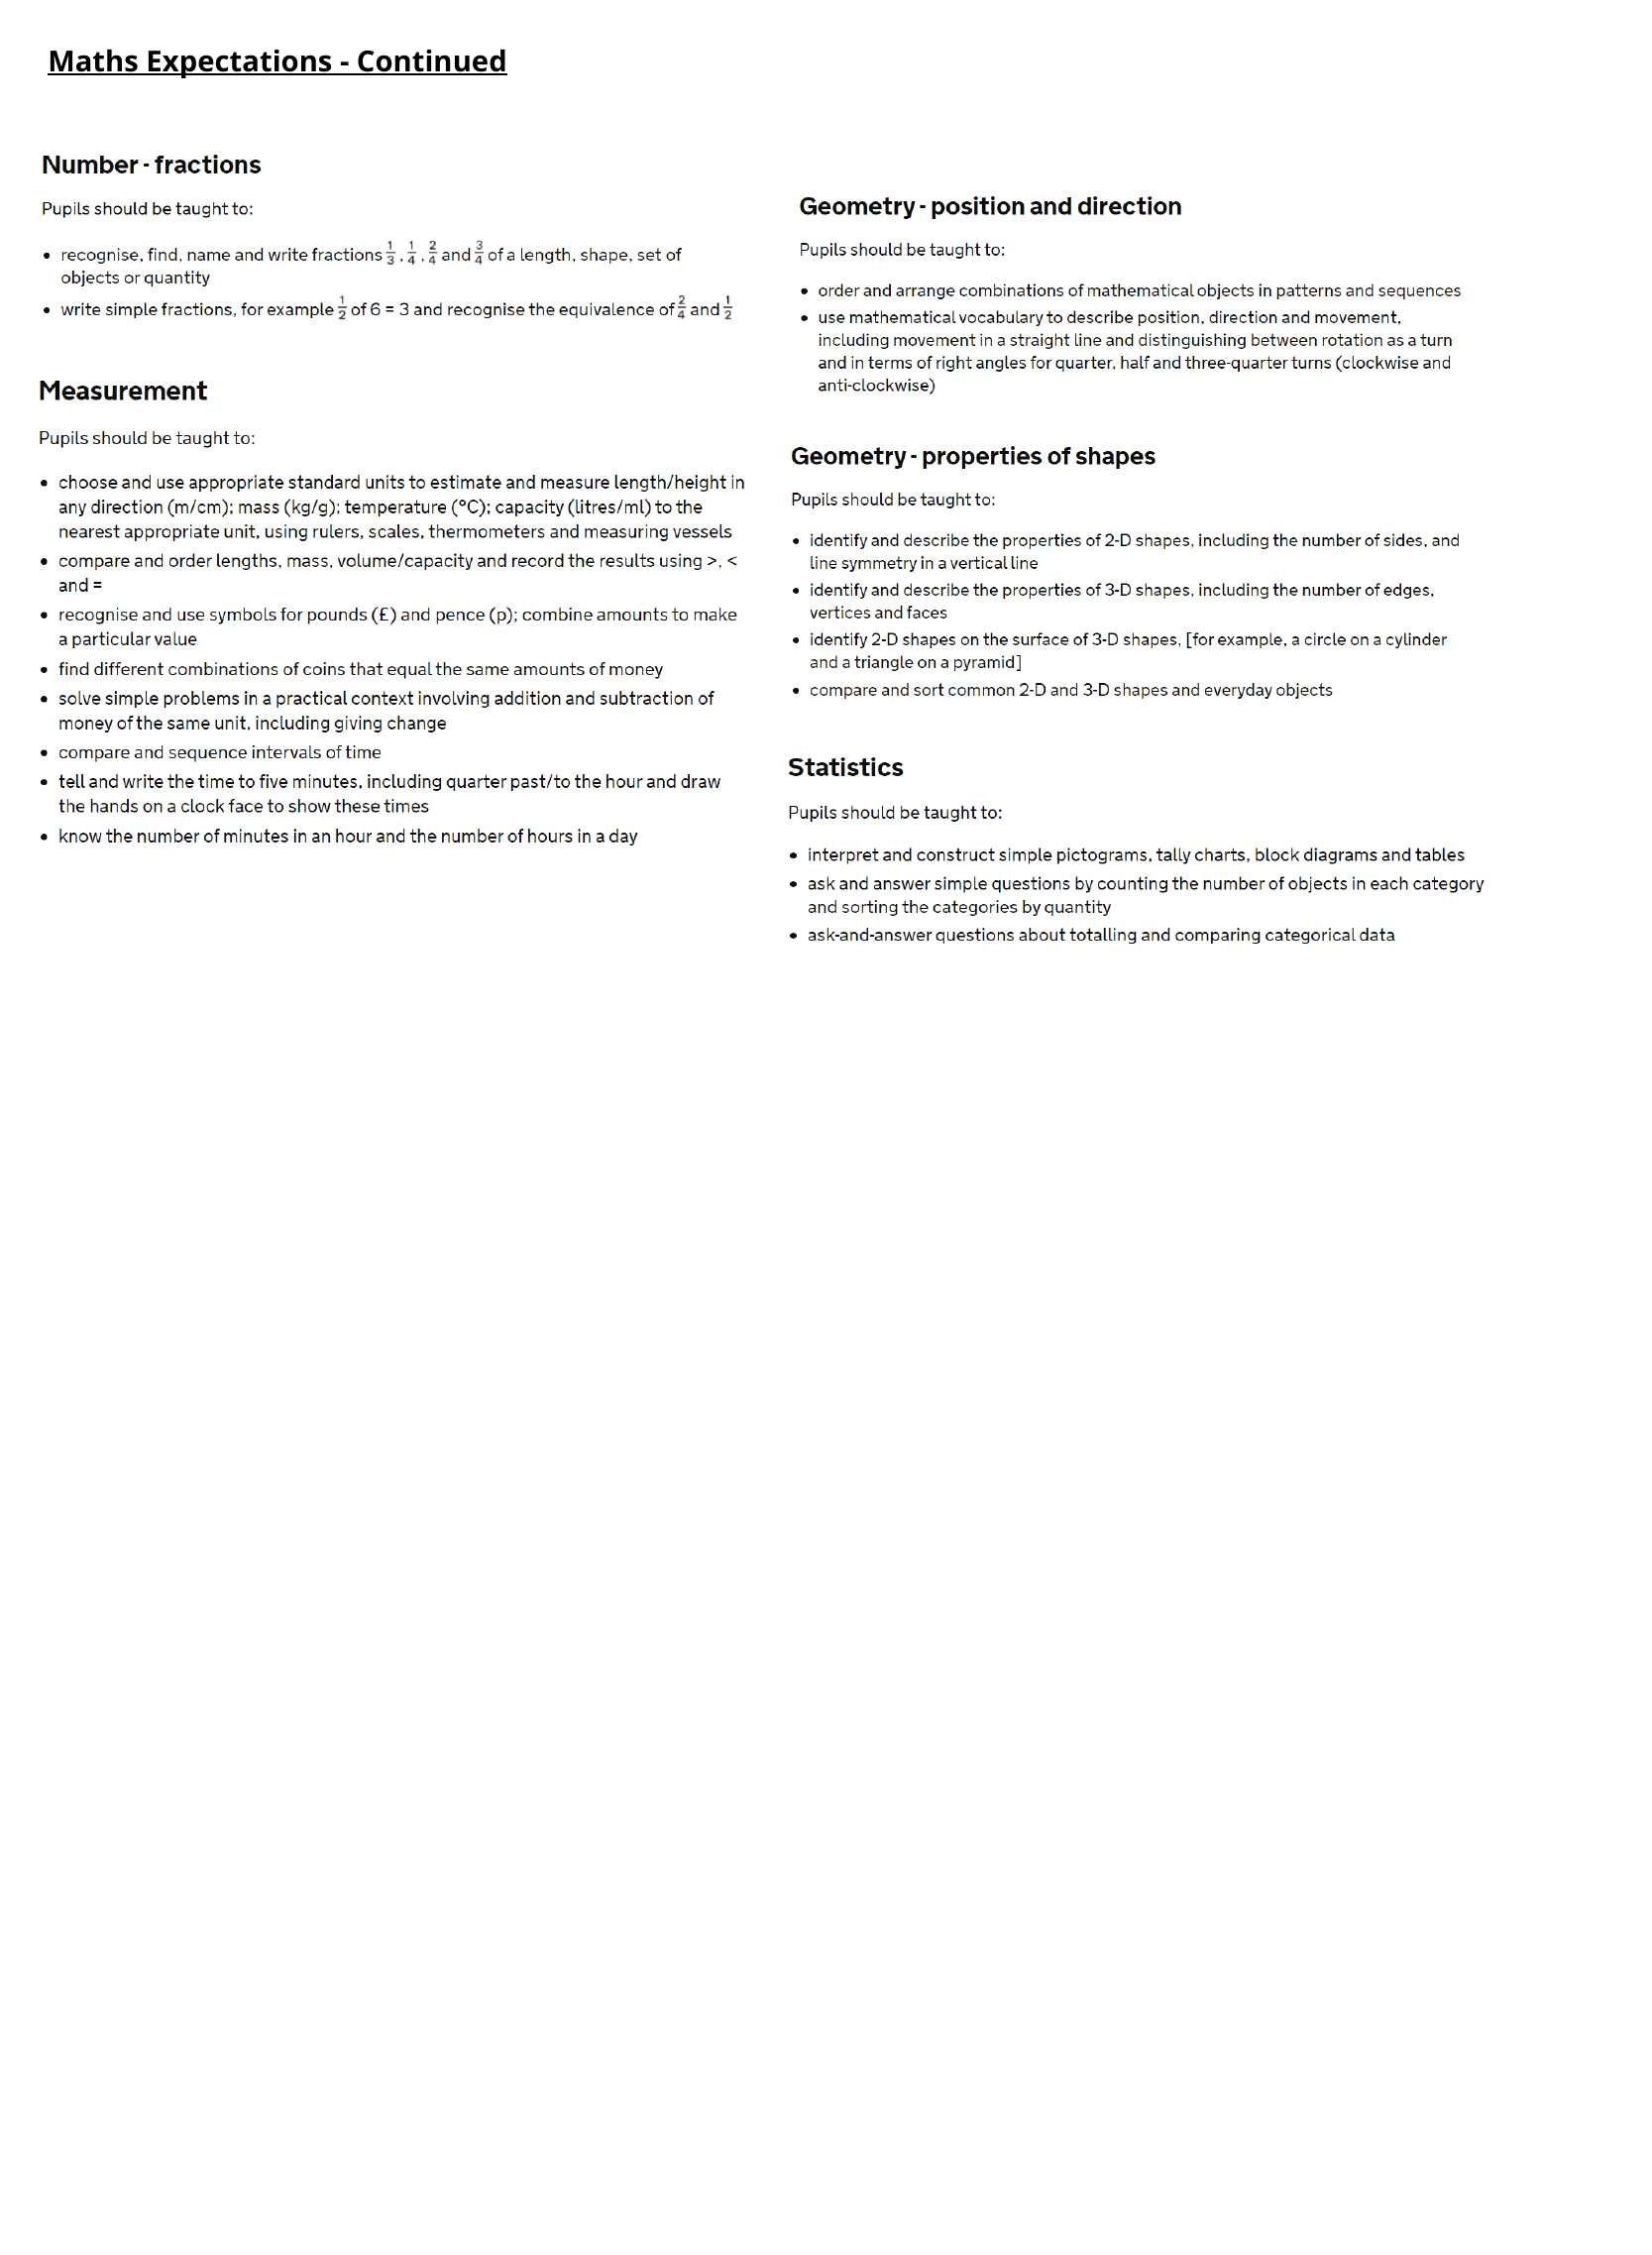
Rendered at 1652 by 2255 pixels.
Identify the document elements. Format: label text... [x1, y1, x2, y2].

picture [780, 423, 1484, 722]
picture [27, 369, 757, 867]
picture [27, 136, 756, 338]
picture [778, 736, 1496, 962]
text_box Maths Expectations - Continued [33, 35, 823, 85]
picture [782, 170, 1479, 410]
